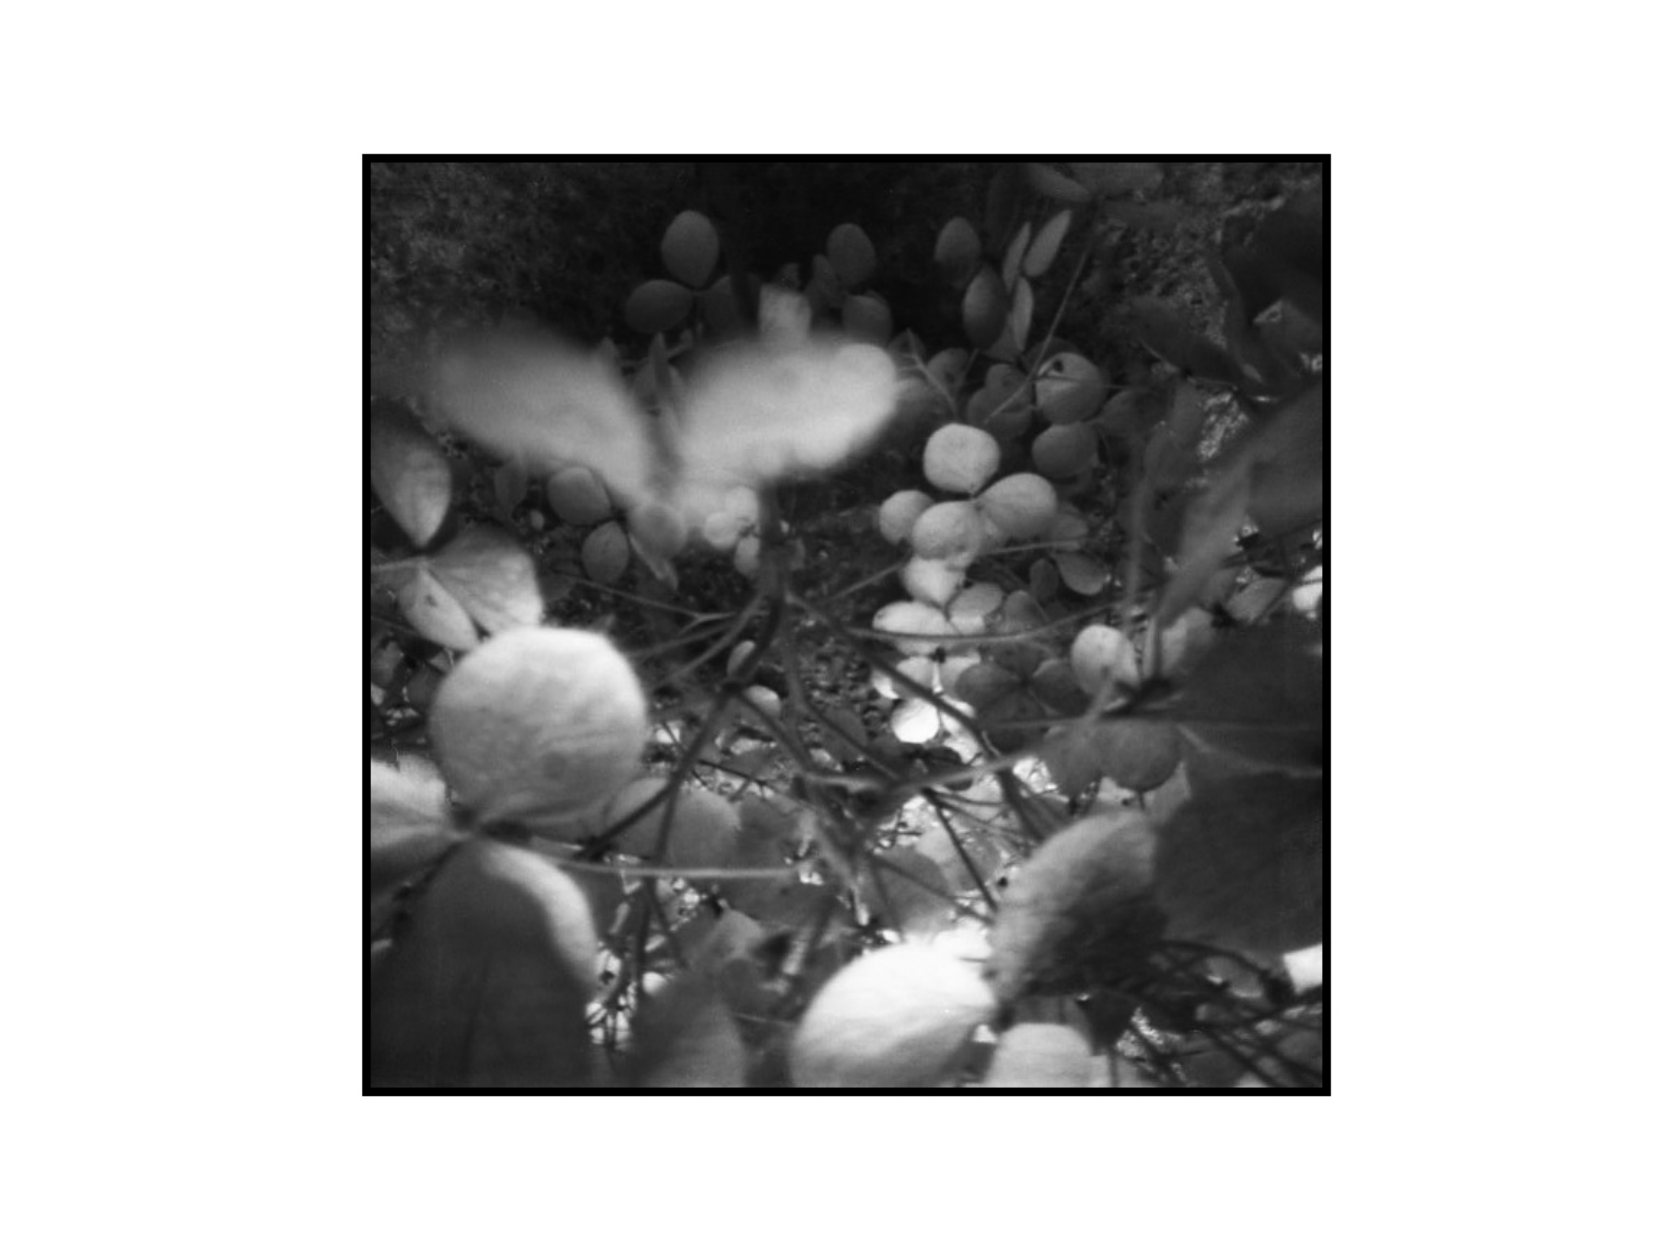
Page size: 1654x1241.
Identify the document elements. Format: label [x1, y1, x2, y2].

picture [218, 11, 1477, 1241]
